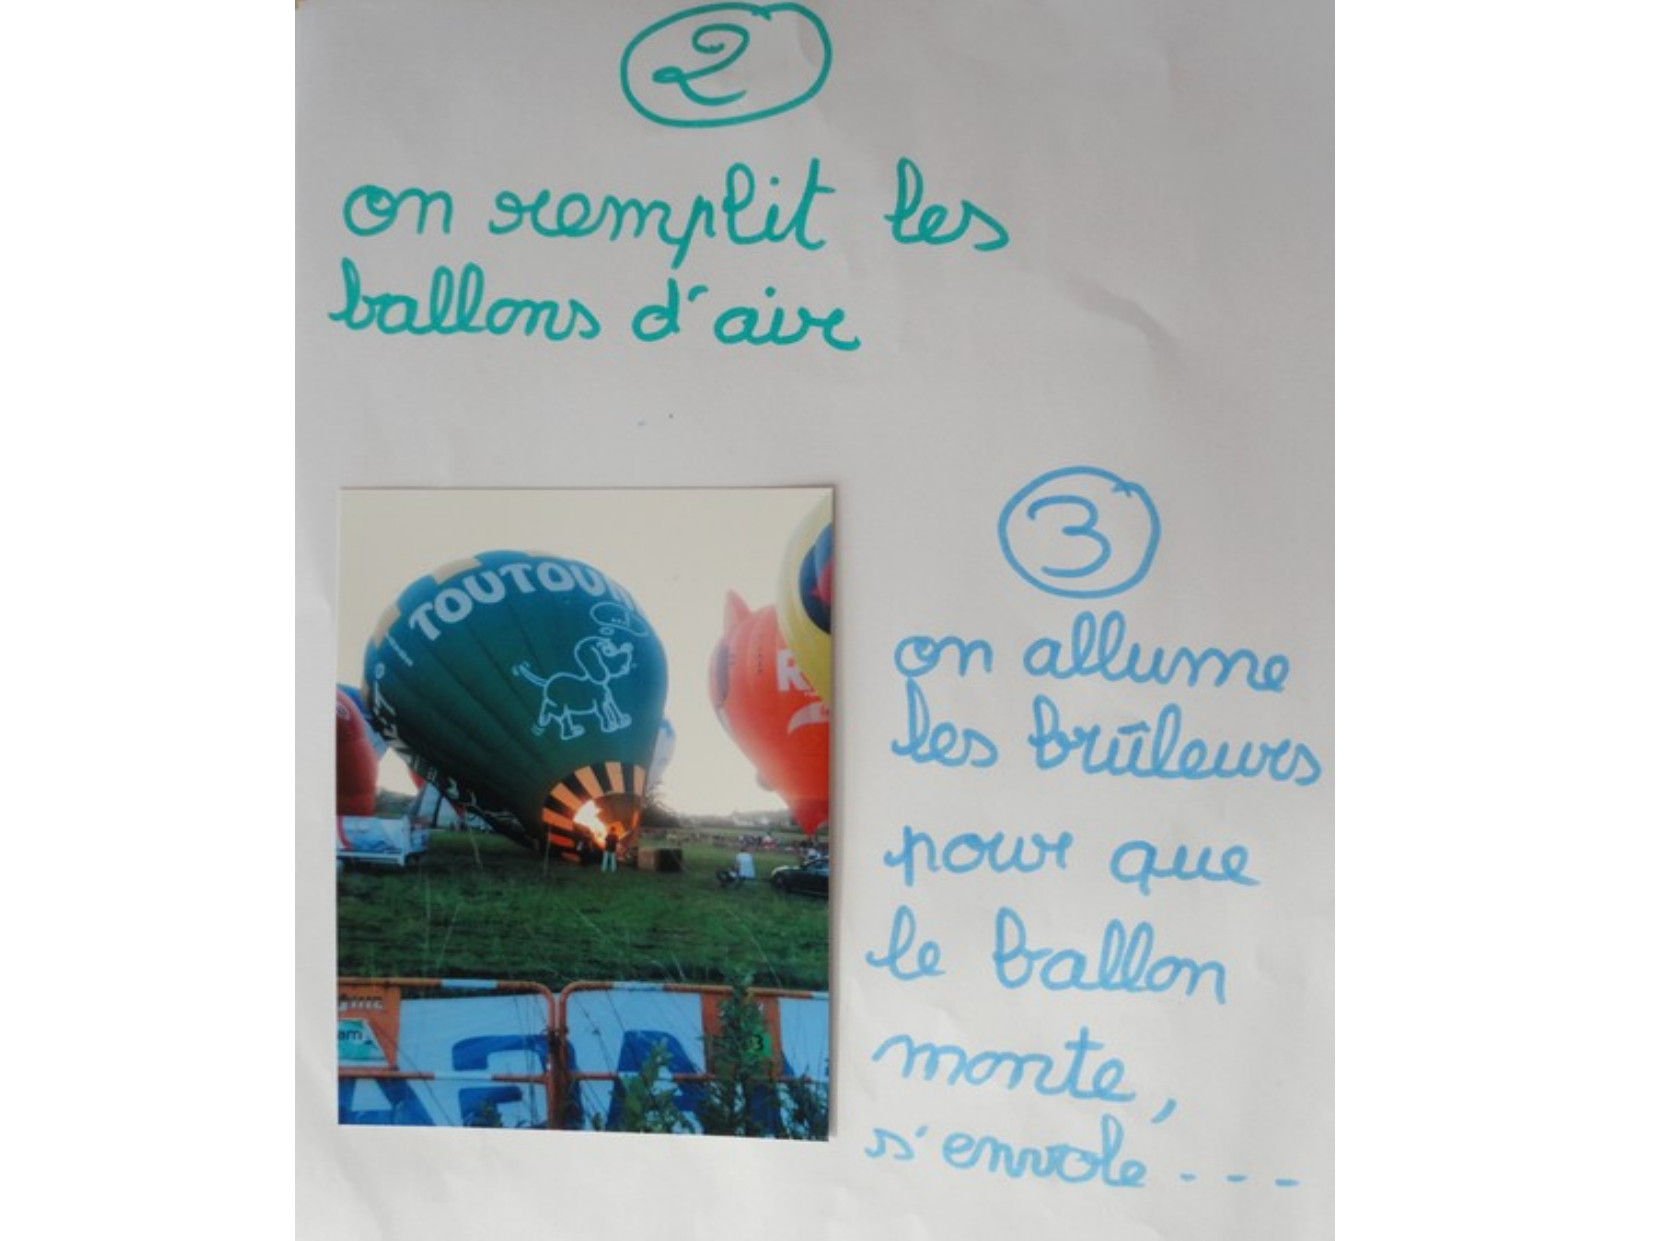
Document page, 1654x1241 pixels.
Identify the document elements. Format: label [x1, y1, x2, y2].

picture [295, 0, 1335, 1241]
